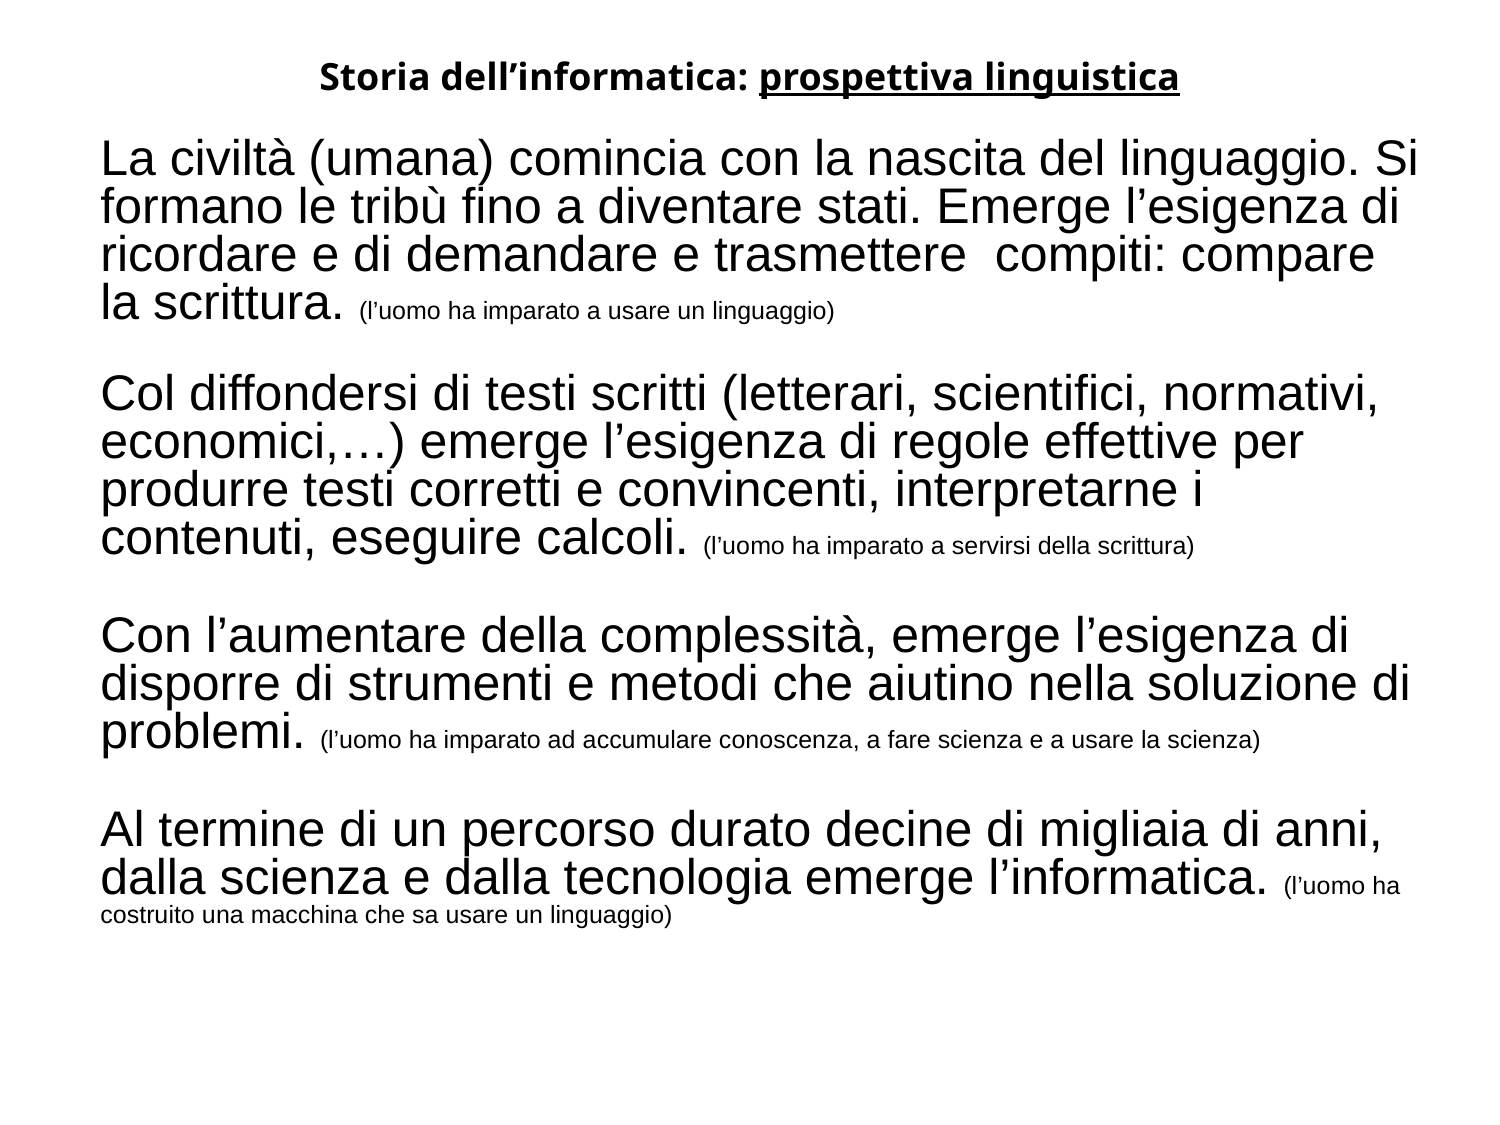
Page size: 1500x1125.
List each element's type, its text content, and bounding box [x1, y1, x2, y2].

title Storia dell’informatica: prospettiva linguistica [75, 45, 1425, 126]
list La civiltà (umana) comincia con la nascita del linguaggio. Si formano le tribù fino a diventare stati. Emerge l’esigenza di ricordare e di demandare e trasmettere compiti: compare la scrittura. (l’uomo ha imparato a usare un linguaggio) Col diffondersi di testi scritti (letterari, scientifici, normativi, economici,…) emerge l’esigenza di regole effettive per produrre testi corretti e convincenti, interpretarne i contenuti, eseguire calcoli. (l’uomo ha imparato a servirsi della scrittura) Con l’aumentare della complessità, emerge l’esigenza di disporre di strumenti e metodi che aiutino nella soluzione di problemi. (l’uomo ha imparato ad accumulare conoscenza, a fare scienza e a usare la scienza) Al termine di un percorso durato decine di migliaia di anni, dalla scienza e dalla tecnologia emerge l’informatica. (l’uomo ha costruito una macchina che sa usare un linguaggio) [85, 130, 1436, 998]
